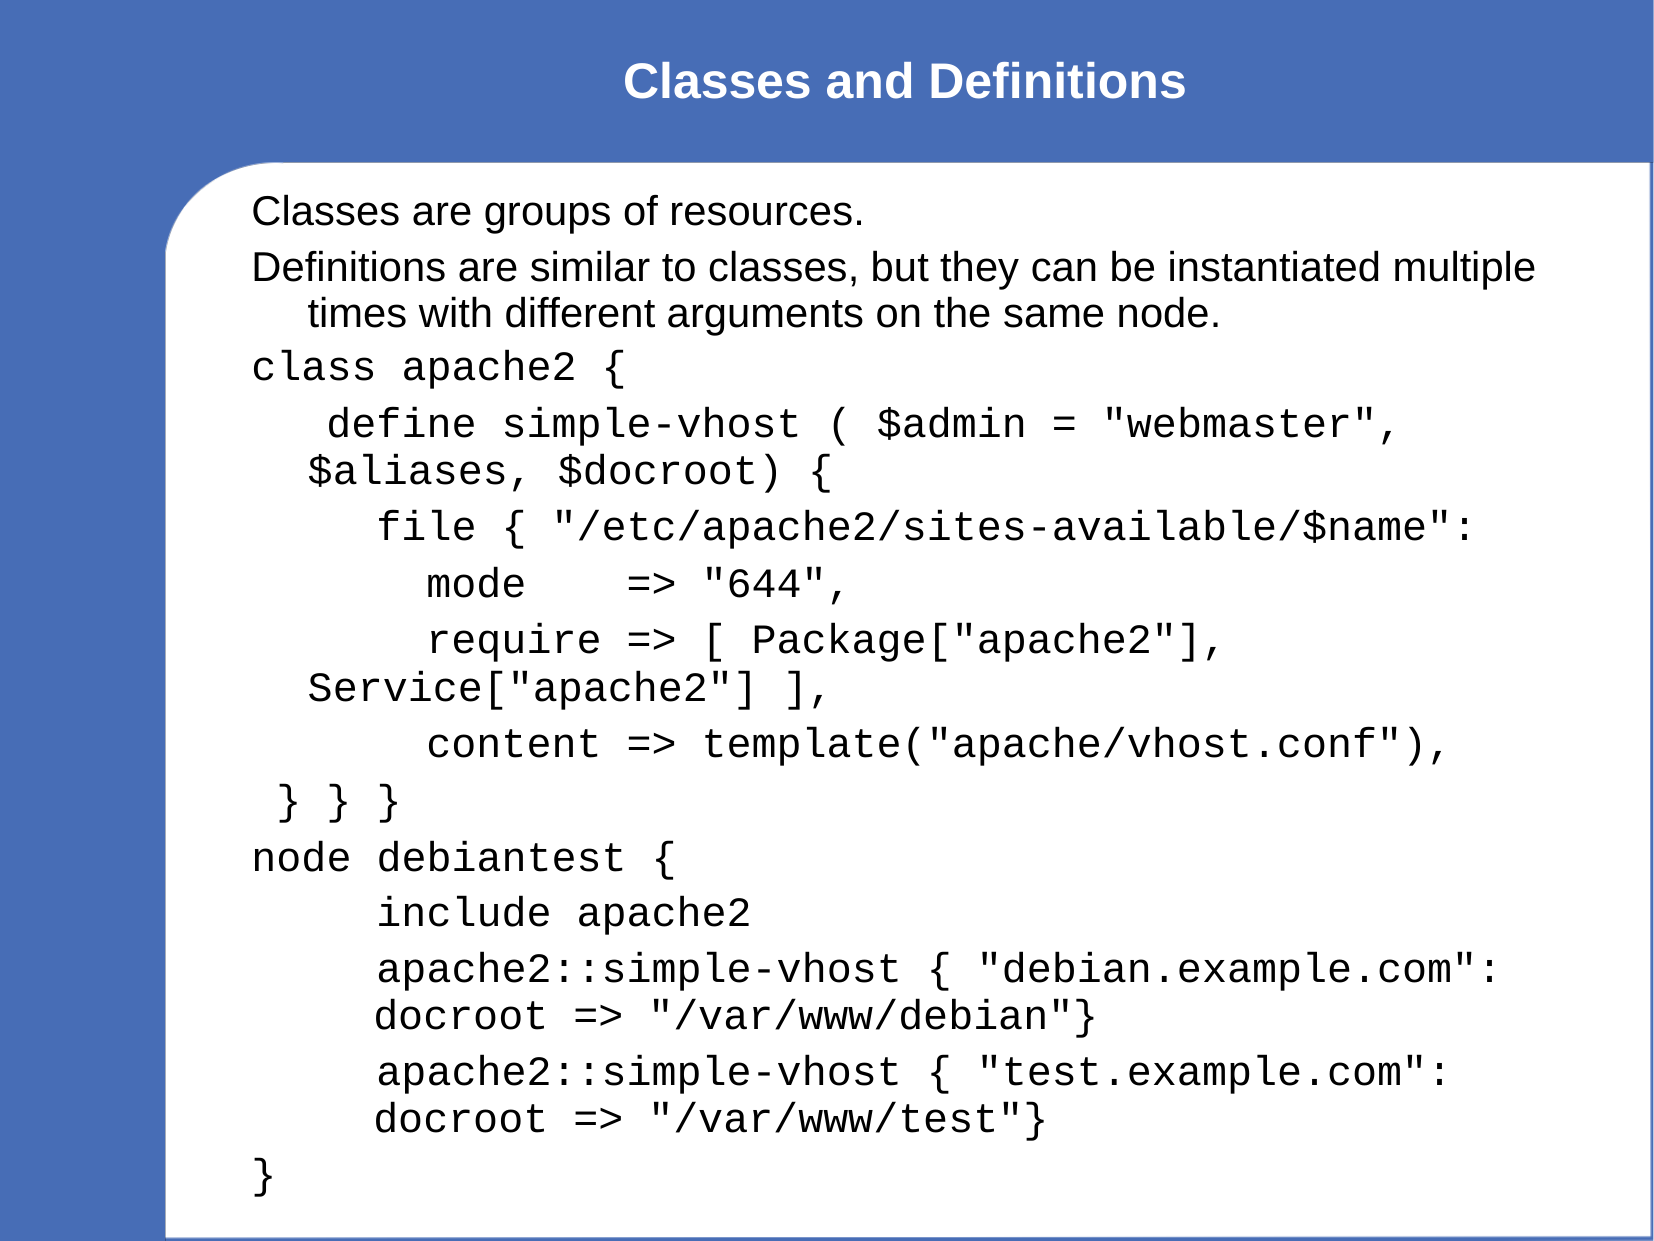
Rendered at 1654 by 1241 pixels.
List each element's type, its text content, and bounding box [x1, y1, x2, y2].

title Classes and Definitions [225, 12, 1586, 151]
list Classes are groups of resources. Definitions are similar to classes, but they can be instantiated multiple times with different arguments on the same node. class apache2 { define simple-vhost ( $admin = "webmaster", $aliases, $docroot) { file { "/etc/apache2/sites-available/$name": mode => "644", require => [ Package["apache2"], Service["apache2"] ], content => template("apache/vhost.conf"), } } } node debiantest { include apache2 apache2::simple-vhost { "debian.example.com": docroot => "/var/www/debian"} apache2::simple-vhost { "test.example.com": docroot => "/var/www/test"} } [251, 187, 1613, 1228]
picture [0, 0, 1654, 1241]
